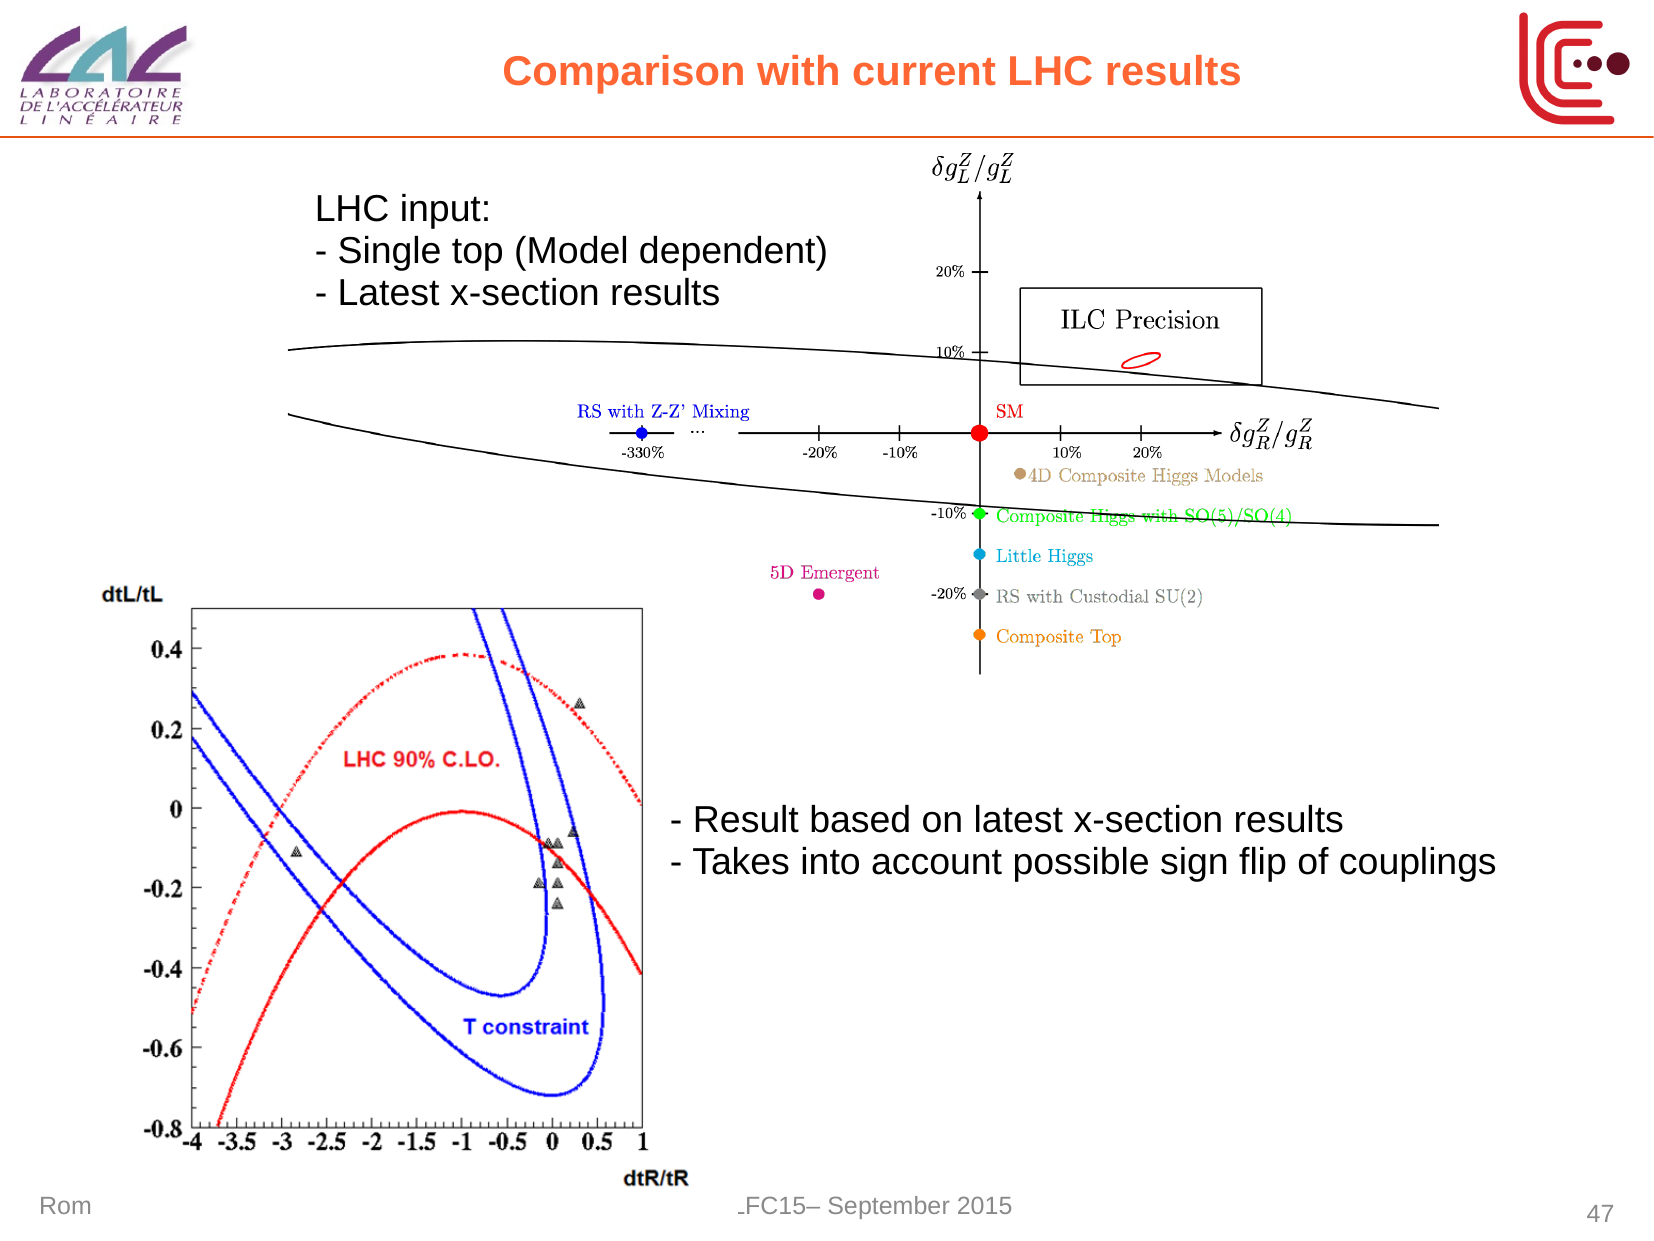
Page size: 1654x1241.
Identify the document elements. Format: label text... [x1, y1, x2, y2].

text_box LHC input: - Single top (Model dependent) - Latest x-section results [300, 180, 845, 321]
text_box - Result based on latest x-section results - Takes into account possible sign flip of couplings [655, 791, 1530, 891]
picture [1508, 2, 1641, 135]
picture [17, 22, 199, 127]
title Comparison with current LHC results [128, 29, 1617, 113]
picture [92, 152, 1439, 1240]
